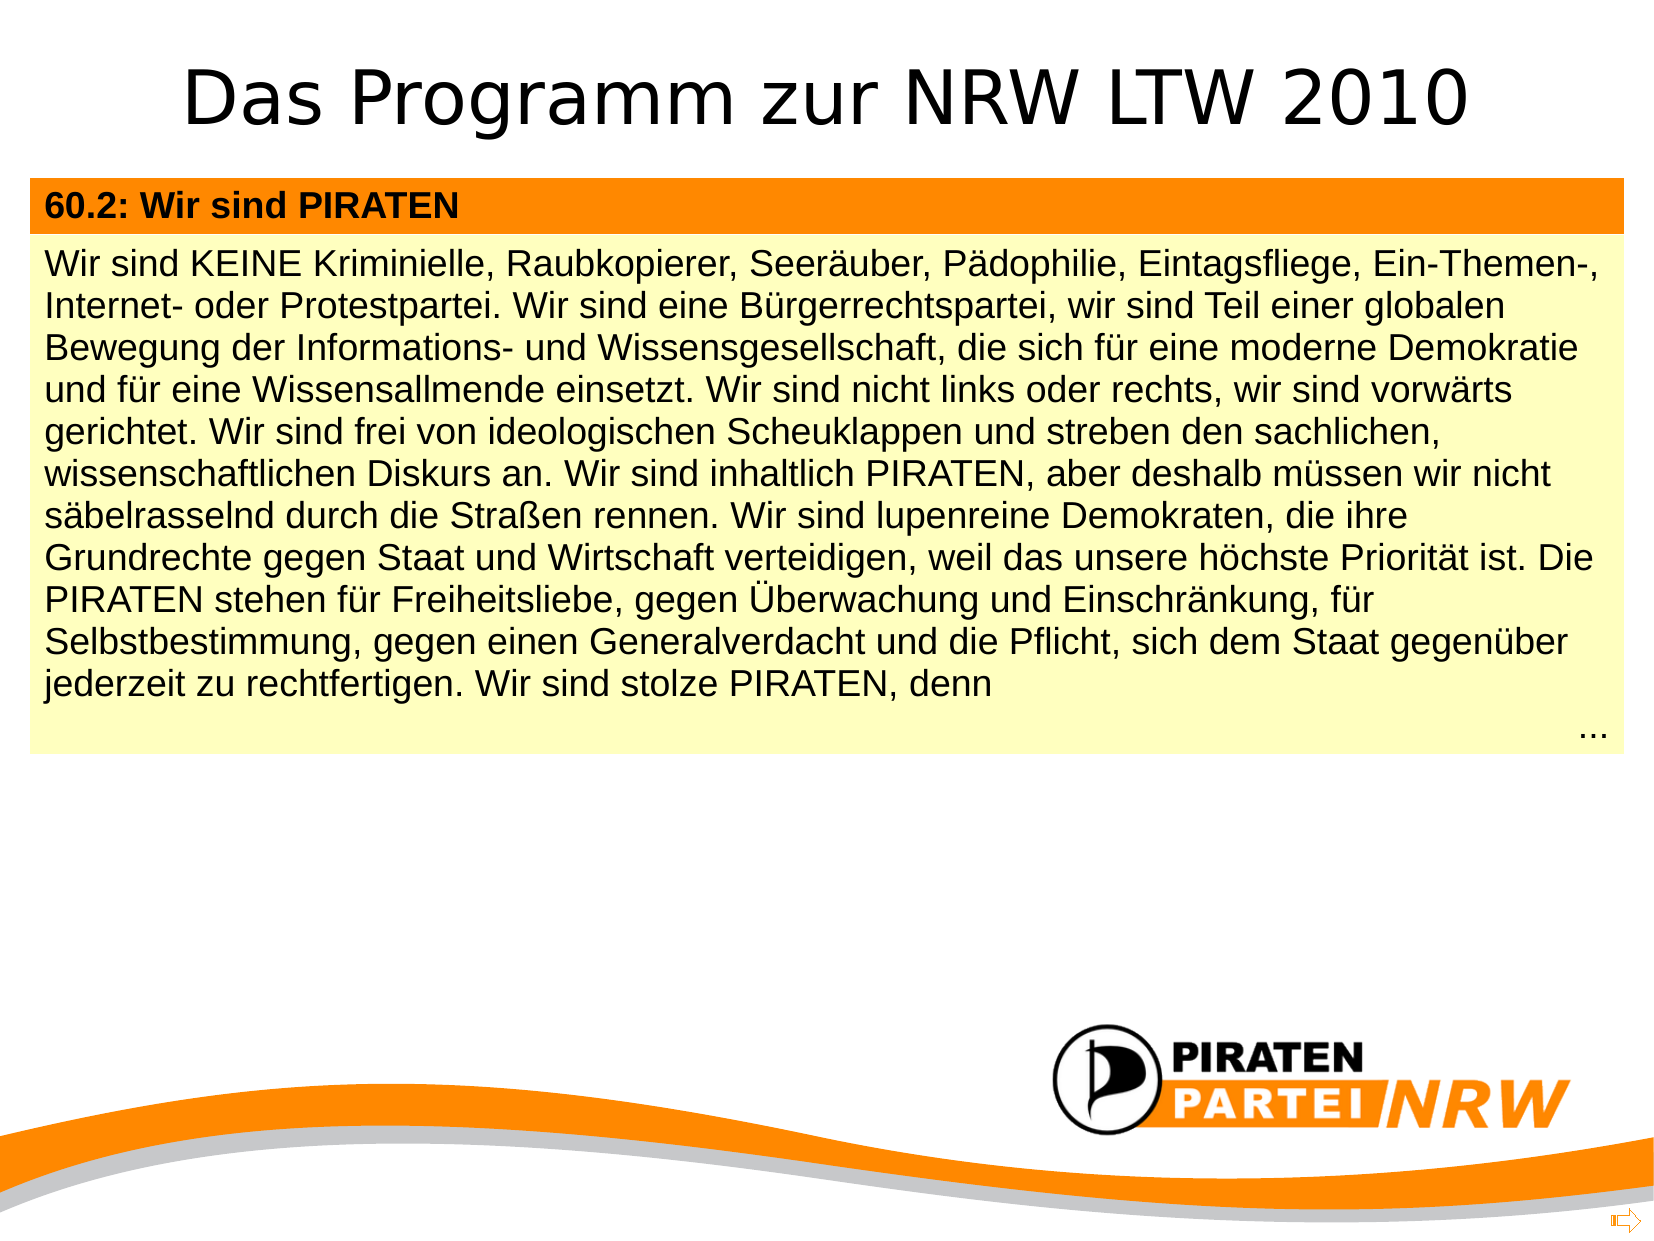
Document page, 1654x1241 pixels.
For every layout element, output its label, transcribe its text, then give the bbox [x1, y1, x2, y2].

table_header 60.2: Wir sind PIRATEN [30, 178, 1624, 234]
table_cell Wir sind KEINE Kriminielle, Raubkopierer, Seeräuber, Pädophilie, Eintagsfliege, Ein-Themen-, Internet- oder Protestpartei. Wir sind eine Bürgerrechtspartei, wir sind Teil einer globalen Bewegung der Informations- und Wissensgesellschaft, die sich für eine moderne Demokratie und für eine Wissensallmende einsetzt. Wir sind nicht links oder rechts, wir sind vorwärts gerichtet. Wir sind frei von ideologischen Scheuklappen und streben den sachlichen, wissenschaftlichen Diskurs an. Wir sind inhaltlich PIRATEN, aber deshalb müssen wir nicht säbelrasselnd durch die Straßen rennen. Wir sind lupenreine Demokraten, die ihre Grundrechte gegen Staat und Wirtschaft verteidigen, weil das unsere höchste Priorität ist. Die PIRATEN stehen für Freiheitsliebe, gegen Überwachung und Einschränkung, für Selbstbestimmung, gegen einen Generalverdacht und die Pflicht, sich dem Staat gegenüber jederzeit zu rechtfertigen. Wir sind stolze PIRATEN, denn ... [30, 235, 1624, 754]
title Das Programm zur NRW LTW 2010 [82, 54, 1571, 143]
picture [1045, 1021, 1579, 1140]
